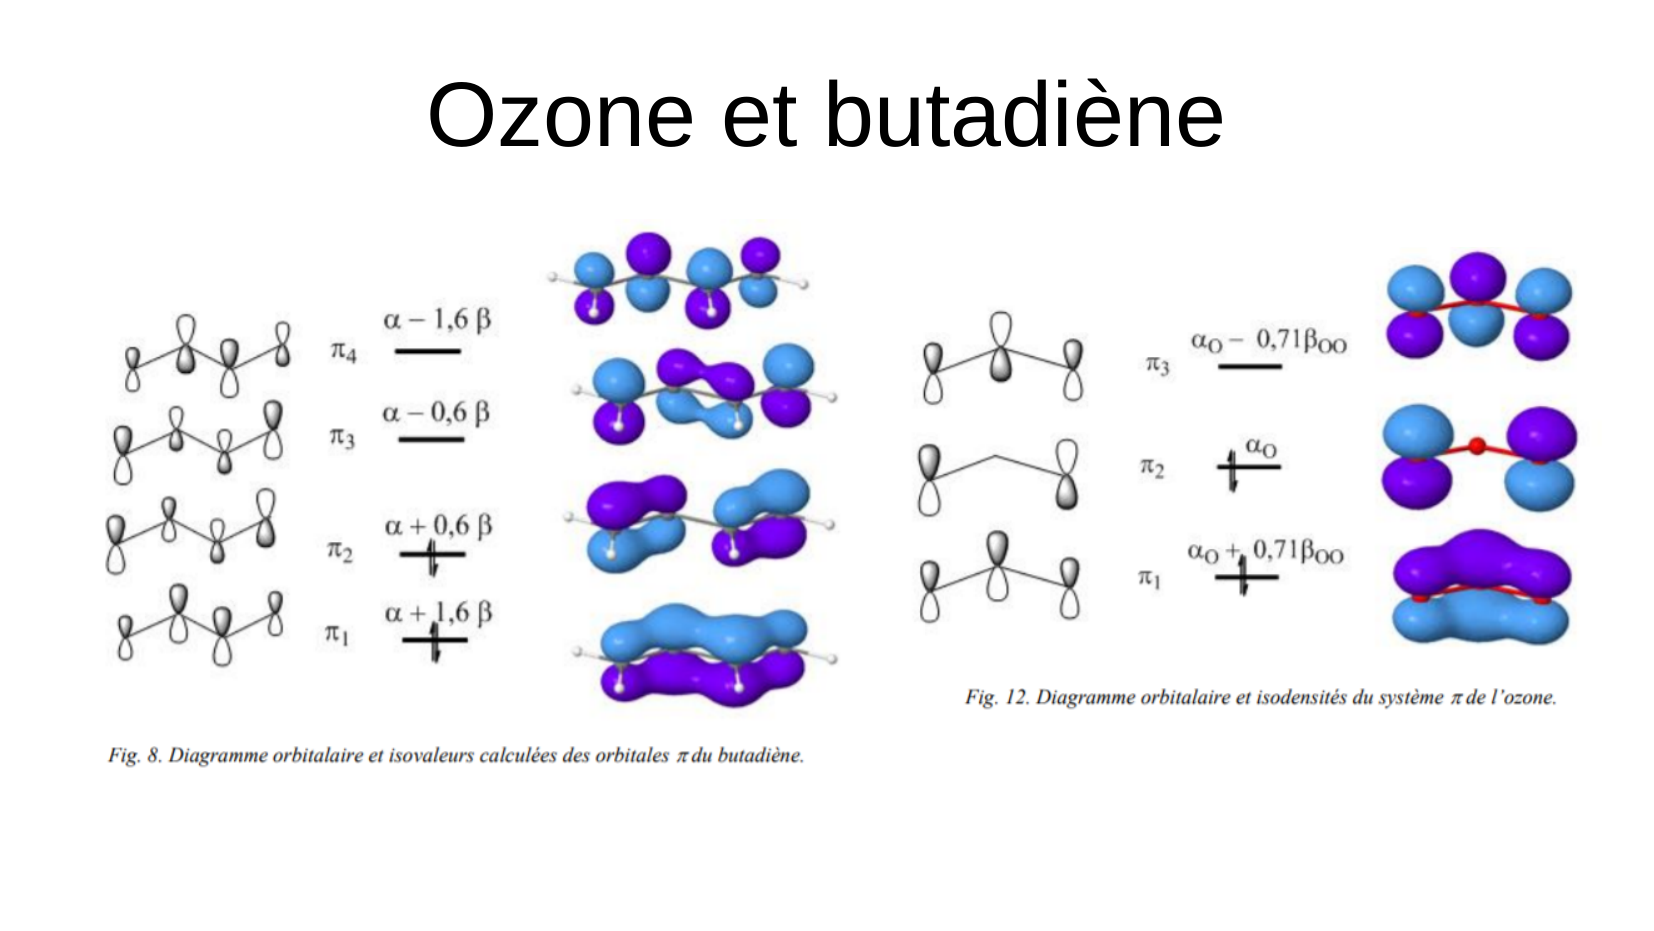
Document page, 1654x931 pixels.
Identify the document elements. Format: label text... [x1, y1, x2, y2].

picture [59, 208, 1627, 804]
title Ozone et butadiène [82, 37, 1571, 193]
